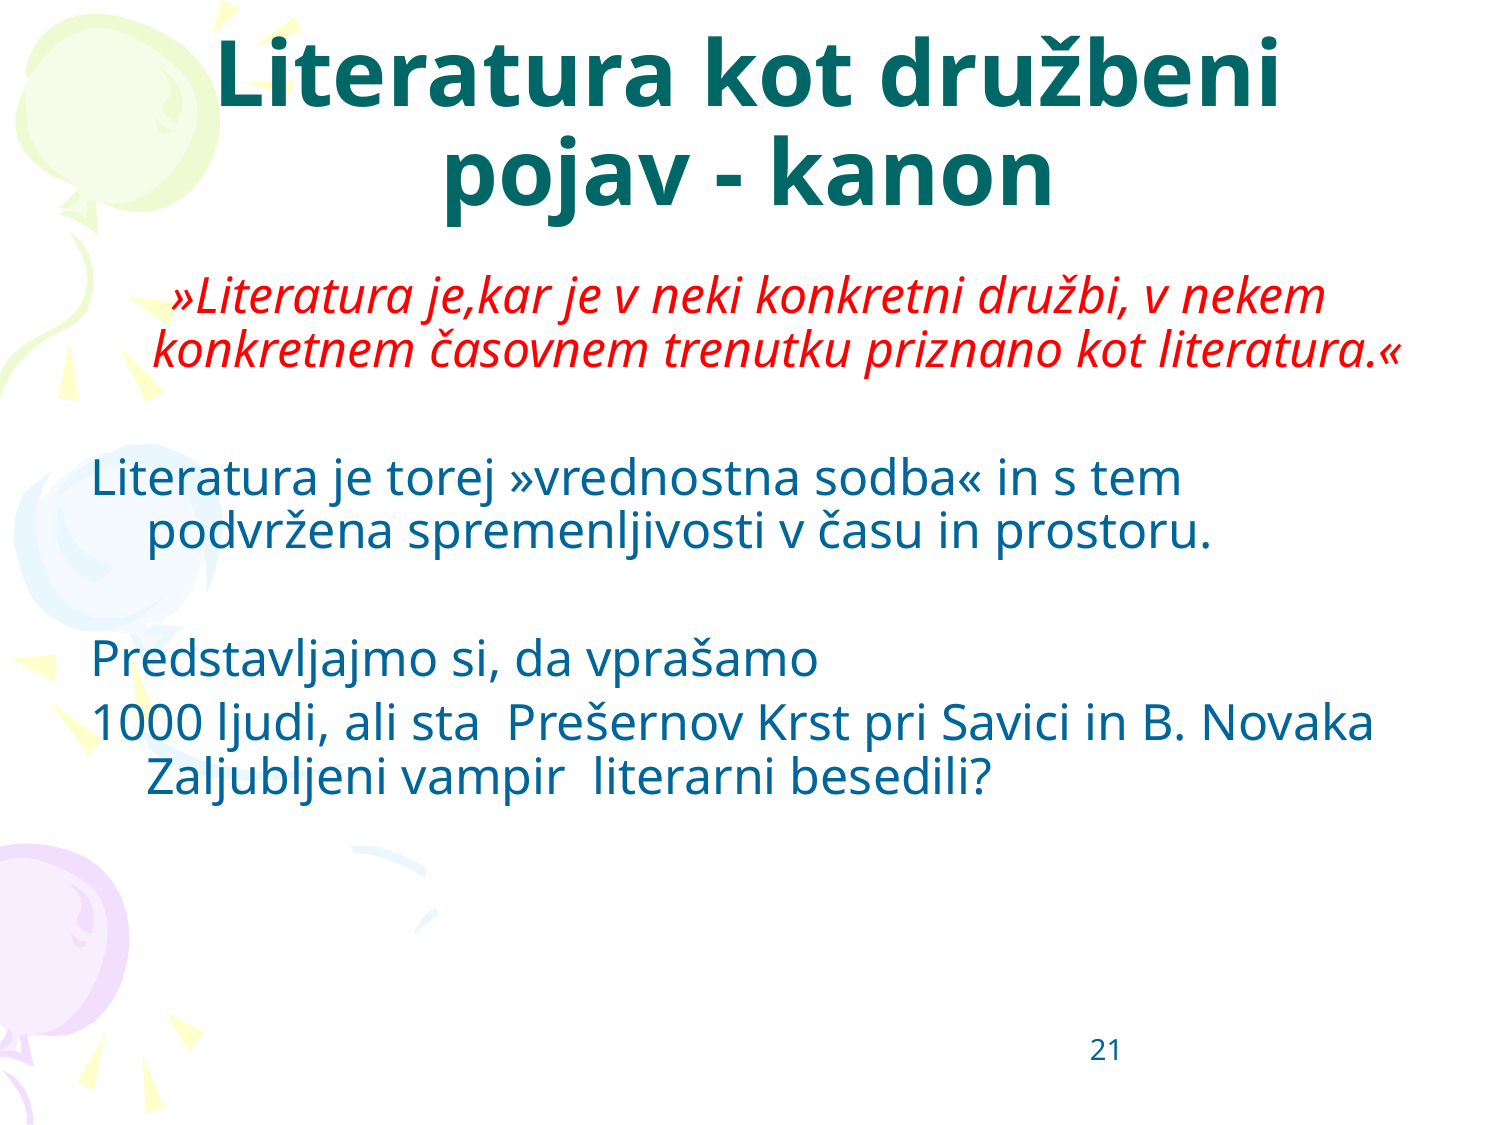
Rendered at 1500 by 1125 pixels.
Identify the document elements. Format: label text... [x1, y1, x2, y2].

slide_number <number> [1074, 1024, 1425, 1100]
list »Literatura je,kar je v neki konkretni družbi, v nekem konkretnem časovnem trenutku priznano kot literatura.« Literatura je torej »vrednostna sodba« in s tem podvržena spremenljivosti v času in prostoru. Predstavljajmo si, da vprašamo 1000 ljudi, ali sta Prešernov Krst pri Savici in B. Novaka Zaljubljeni vampir literarni besedili? [75, 262, 1425, 994]
title Literatura kot družbeni pojav - kanon [72, 16, 1425, 233]
